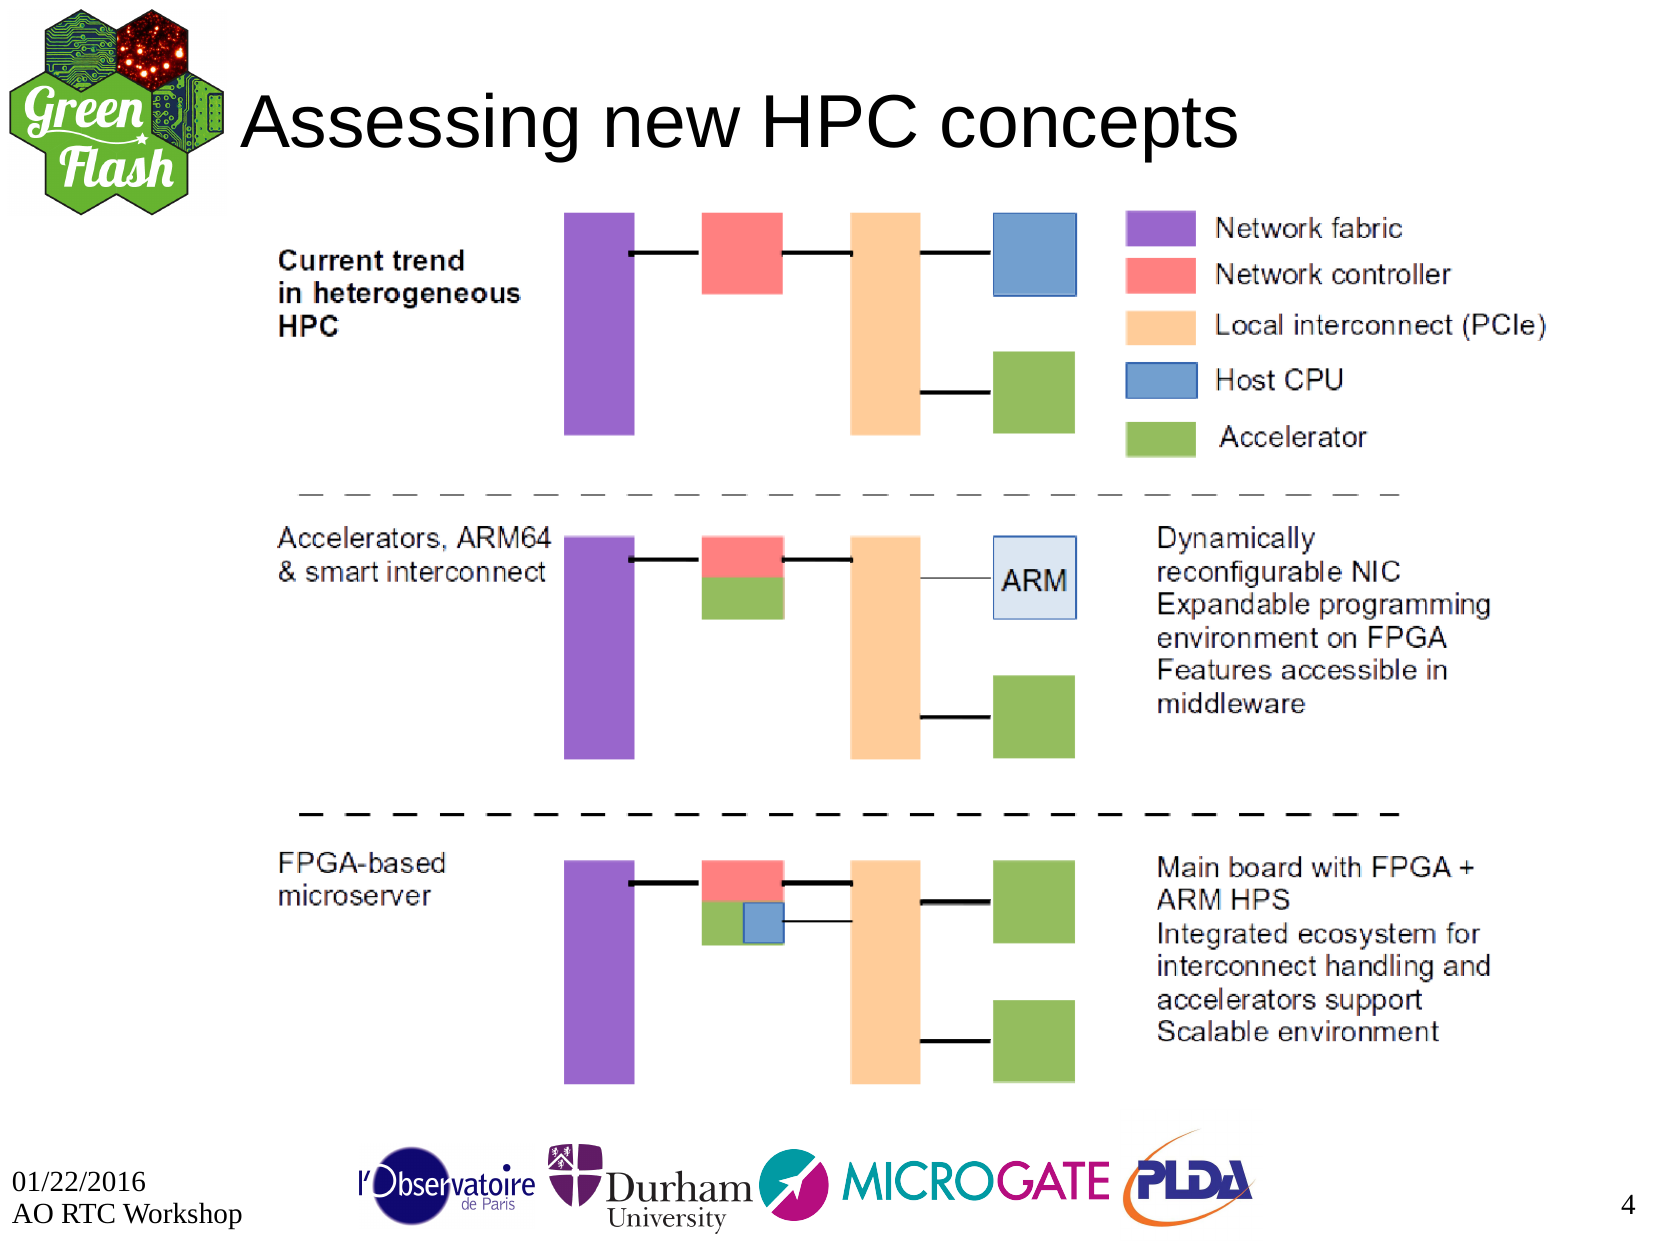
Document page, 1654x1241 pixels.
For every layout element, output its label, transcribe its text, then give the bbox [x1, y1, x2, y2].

title Assessing new HPC concepts [240, 17, 1571, 177]
picture [1120, 1109, 1263, 1241]
picture [759, 1149, 1109, 1221]
picture [235, 177, 1586, 1099]
picture [359, 1143, 535, 1229]
picture [548, 1144, 753, 1234]
picture [7, 9, 227, 216]
